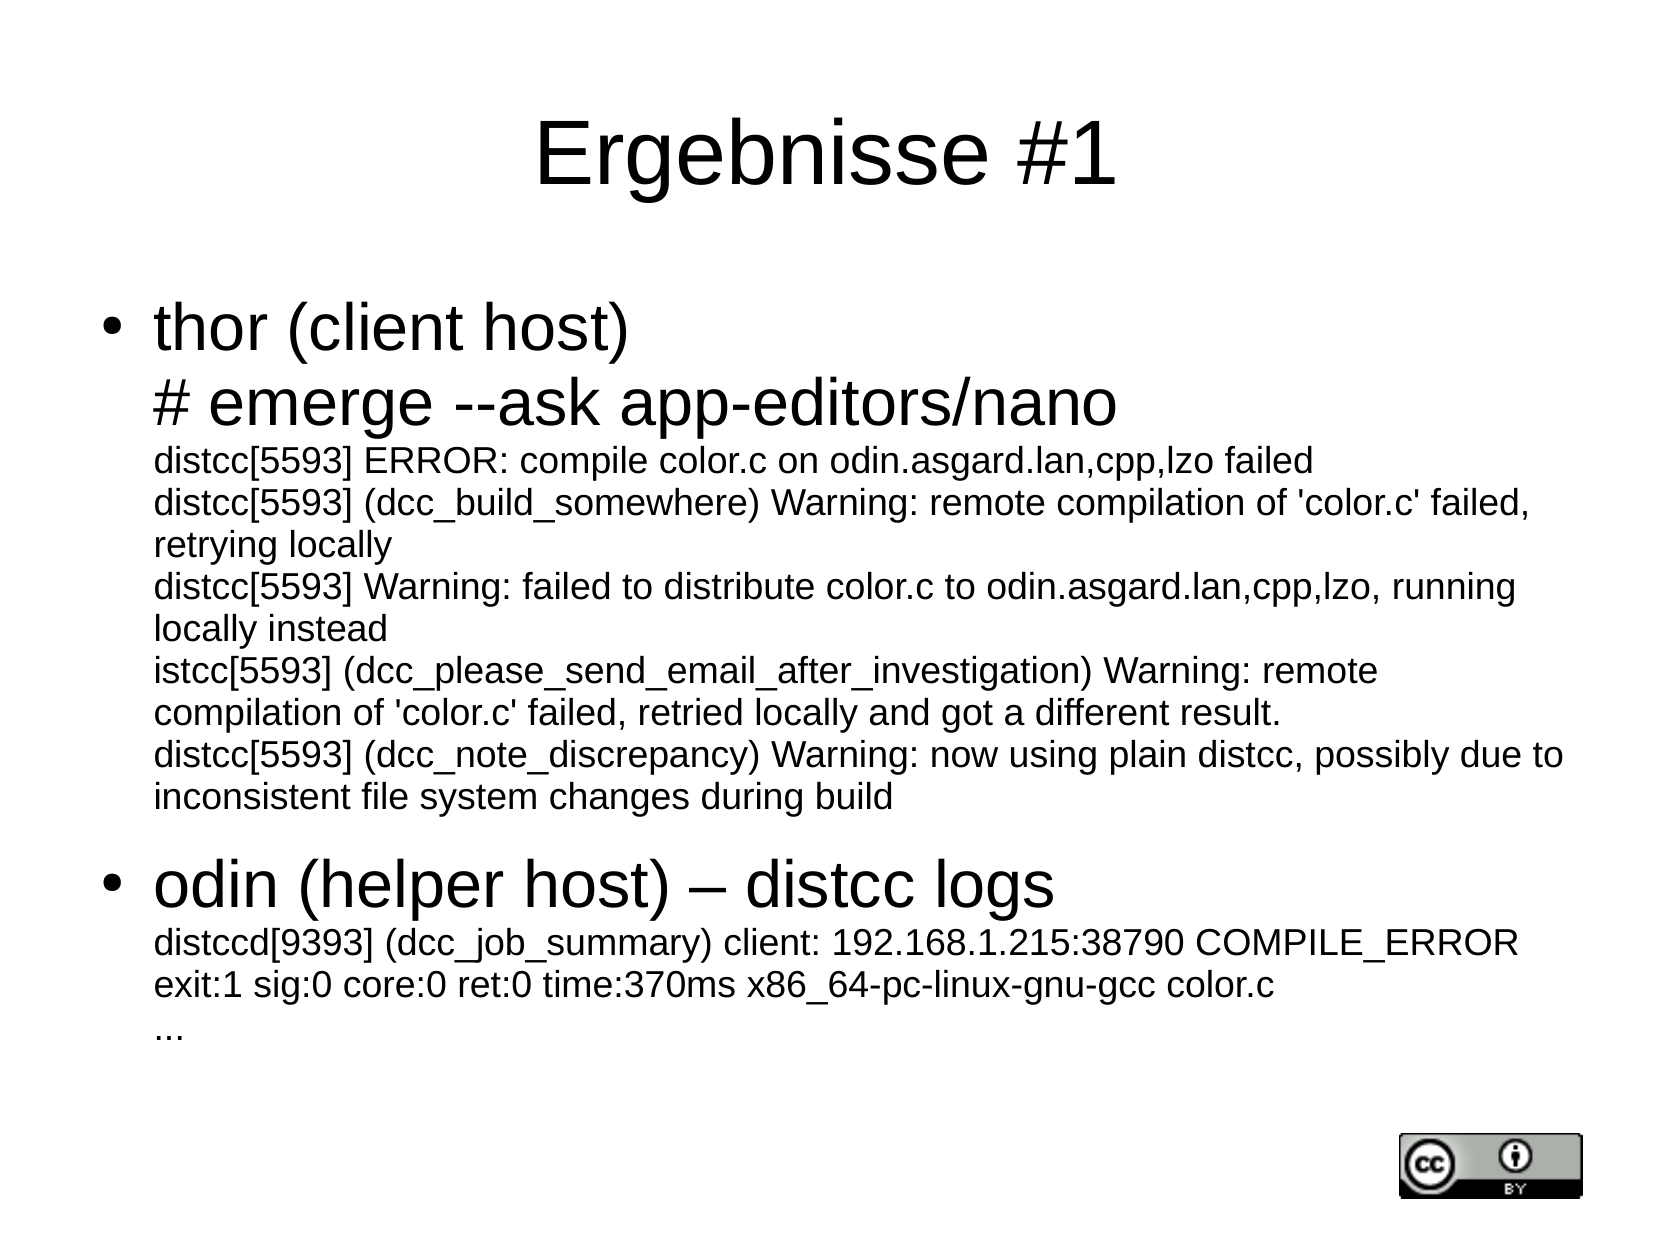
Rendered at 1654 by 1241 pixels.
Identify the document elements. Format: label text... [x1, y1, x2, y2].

list thor (client host) # emerge --ask app-editors/nano distcc[5593] ERROR: compile color.c on odin.asgard.lan,cpp,lzo failed distcc[5593] (dcc_build_somewhere) Warning: remote compilation of 'color.c' failed, retrying locally distcc[5593] Warning: failed to distribute color.c to odin.asgard.lan,cpp,lzo, running locally instead istcc[5593] (dcc_please_send_email_after_investigation) Warning: remote compilation of 'color.c' failed, retried locally and got a different result. distcc[5593] (dcc_note_discrepancy) Warning: now using plain distcc, possibly due to inconsistent file system changes during build odin (helper host) – distcc logs distccd[9393] (dcc_job_summary) client: 192.168.1.215:38790 COMPILE_ERROR exit:1 sig:0 core:0 ret:0 time:370ms x86_64-pc-linux-gnu-gcc color.c ... [82, 290, 1571, 1146]
picture [1399, 1133, 1583, 1199]
title Ergebnisse #1 [82, 49, 1571, 257]
